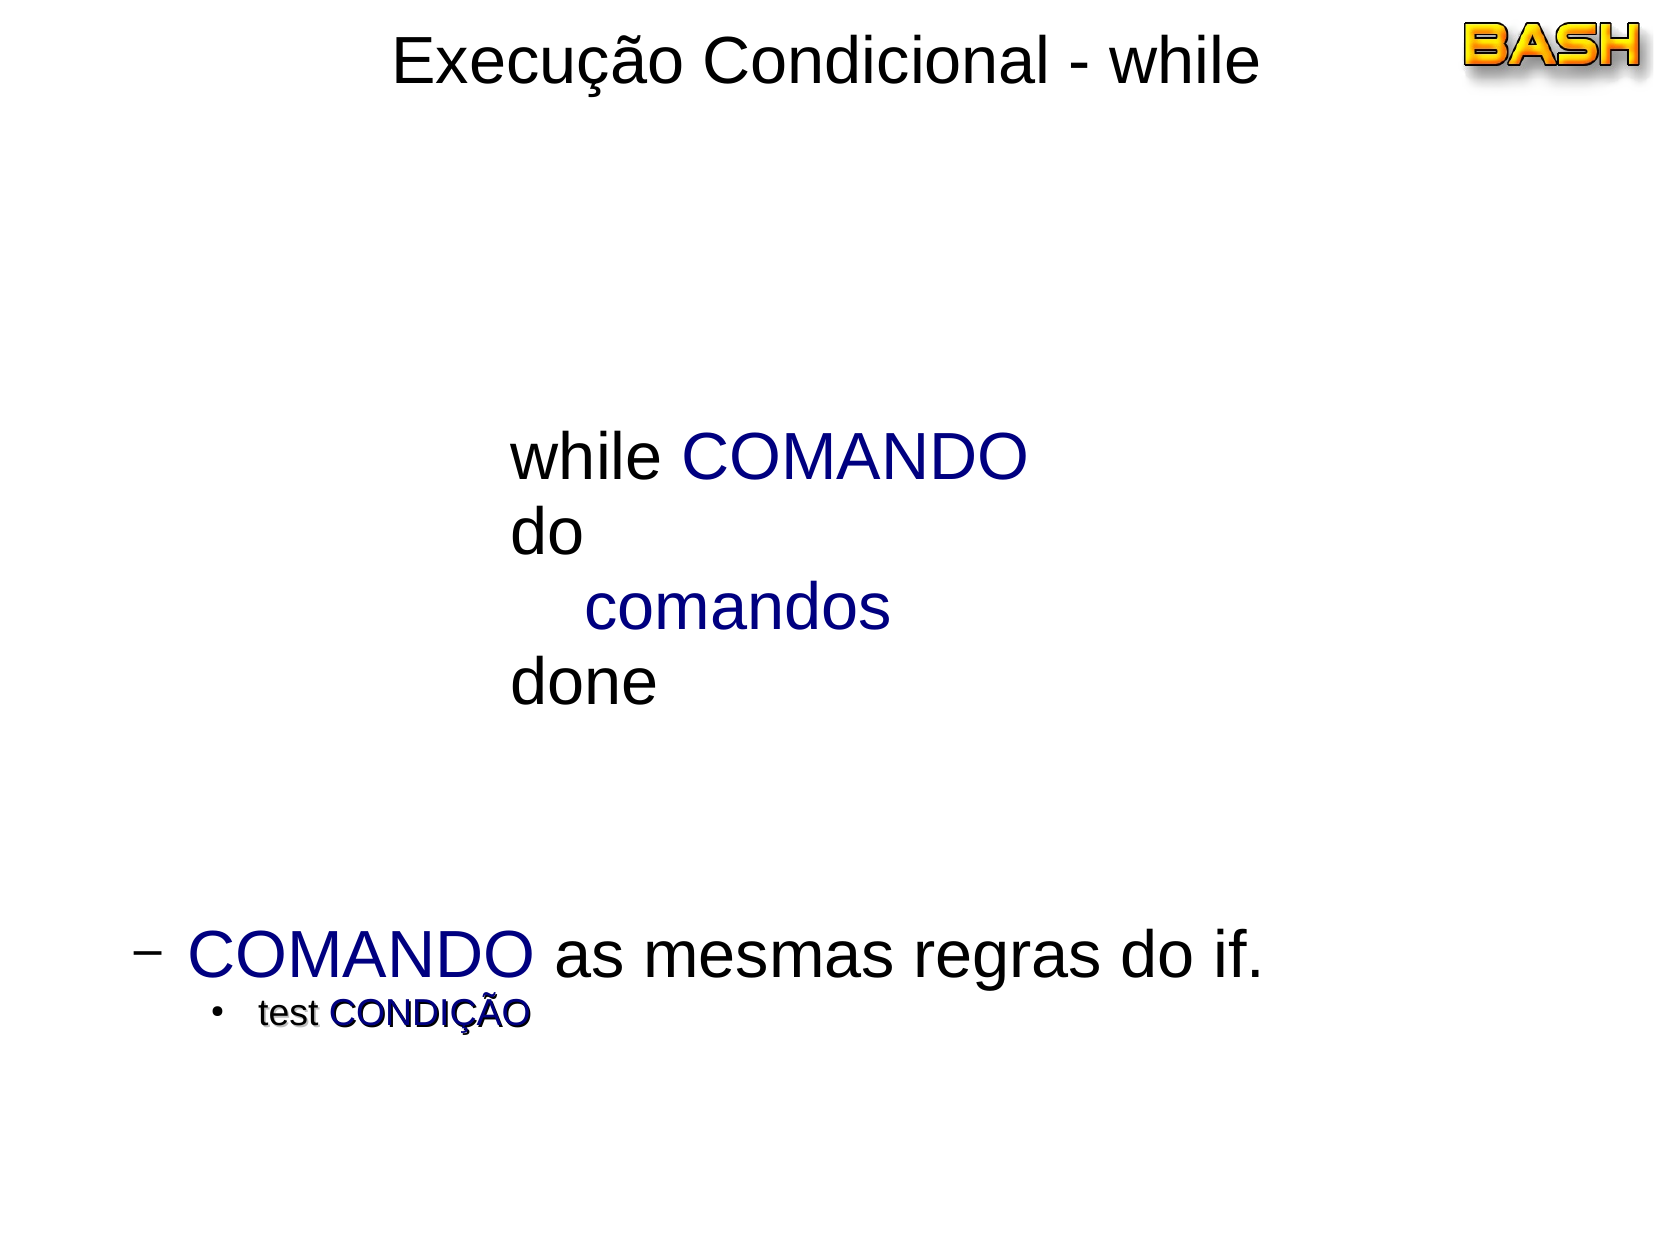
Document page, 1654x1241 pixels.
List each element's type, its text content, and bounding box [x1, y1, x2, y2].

title while COMANDO do comandos done [510, 419, 1146, 719]
picture [1450, 0, 1654, 96]
title Execução Condicional - while [82, 22, 1571, 98]
text_box COMANDO as mesmas regras do if. test CONDIÇÃO [101, 909, 1563, 1094]
